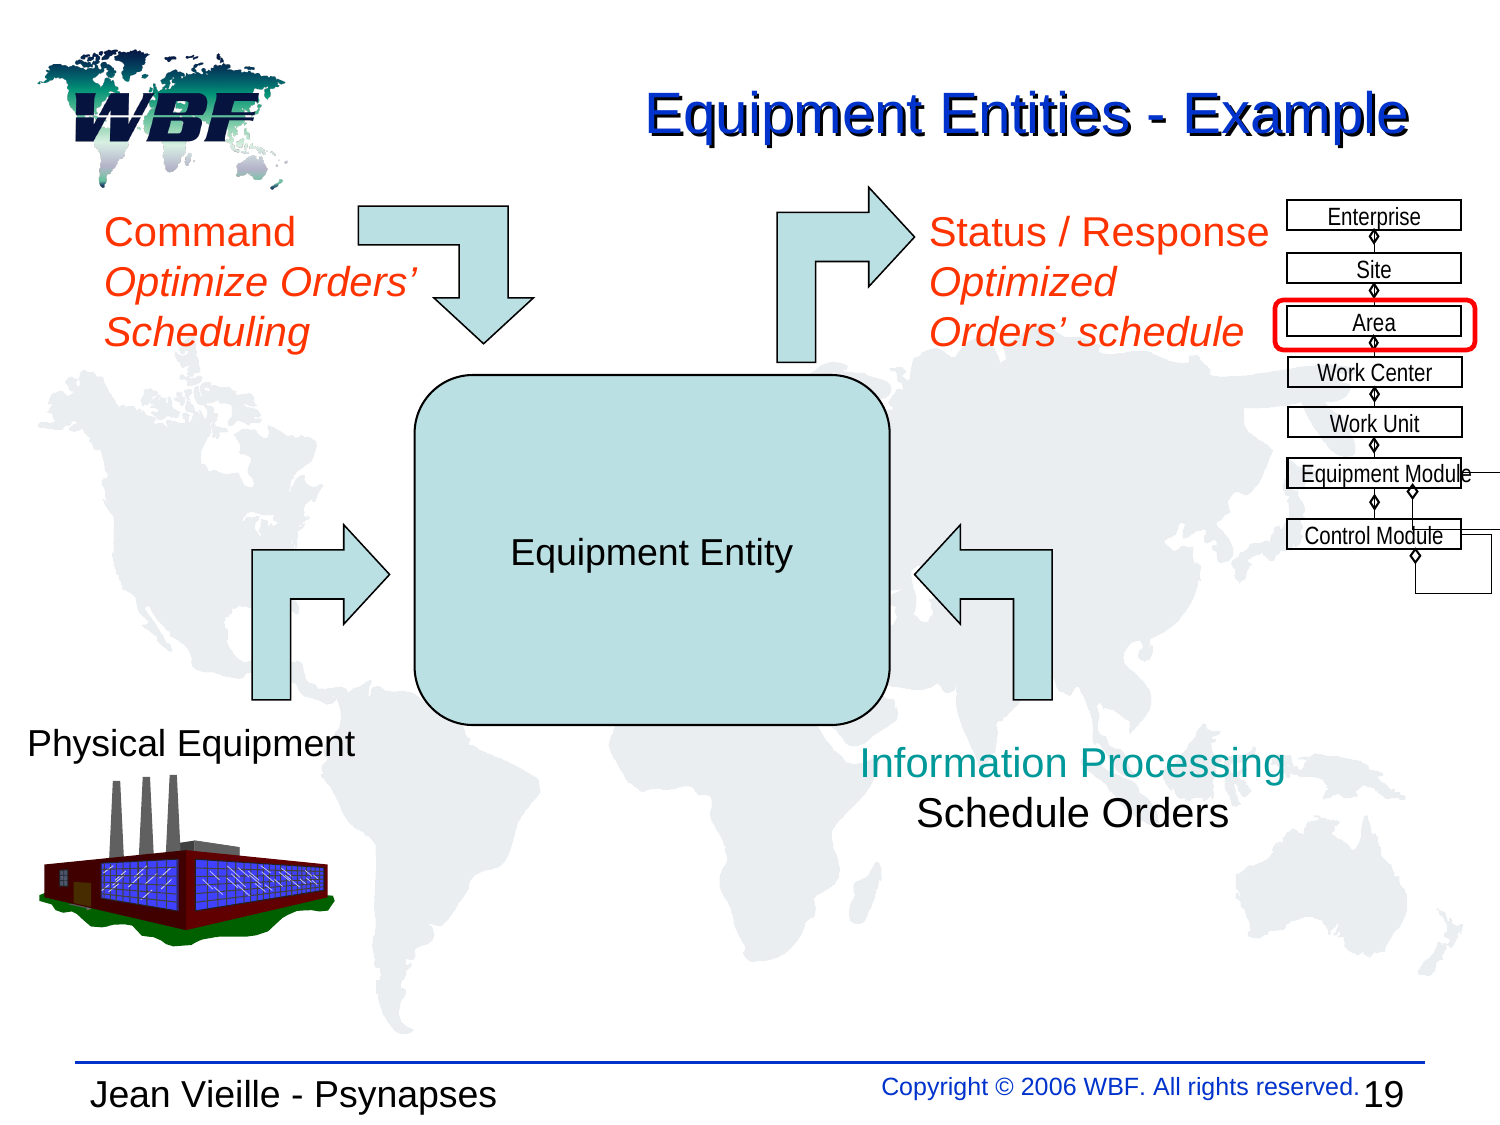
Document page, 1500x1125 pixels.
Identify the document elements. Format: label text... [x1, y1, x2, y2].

picture [1375, 488, 1412, 518]
text_box Status / Response Optimized Orders’ schedule [913, 197, 1285, 363]
text_box [914, 524, 1053, 700]
text_box Equipment Module [1287, 457, 1462, 488]
text_box Work Center [1287, 356, 1462, 387]
text_box Information Processing Schedule Orders [844, 727, 1302, 844]
text_box Physical Equipment [0, 710, 383, 774]
text_box Enterprise [1287, 200, 1462, 231]
text_box [358, 206, 534, 344]
text_box Work Unit [1287, 407, 1462, 438]
text_box Command Optimize Orders’ Scheduling [88, 197, 433, 363]
picture [1413, 481, 1463, 529]
text_box Control Module [1413, 518, 1462, 529]
picture [37, 324, 1463, 1034]
text_box [252, 524, 390, 700]
text_box Area [1287, 305, 1462, 337]
text_box Control Module [1287, 518, 1462, 550]
picture [1285, 324, 1371, 347]
picture [37, 49, 288, 190]
picture [1416, 535, 1463, 593]
text_box [414, 375, 890, 726]
text_box [777, 187, 915, 363]
picture [1377, 324, 1463, 347]
text_box Equipment Entity [486, 517, 817, 585]
text_box [39, 774, 335, 947]
picture [1375, 353, 1463, 470]
title Equipment Entities - Example [387, 45, 1426, 176]
text_box Site [1287, 252, 1462, 284]
